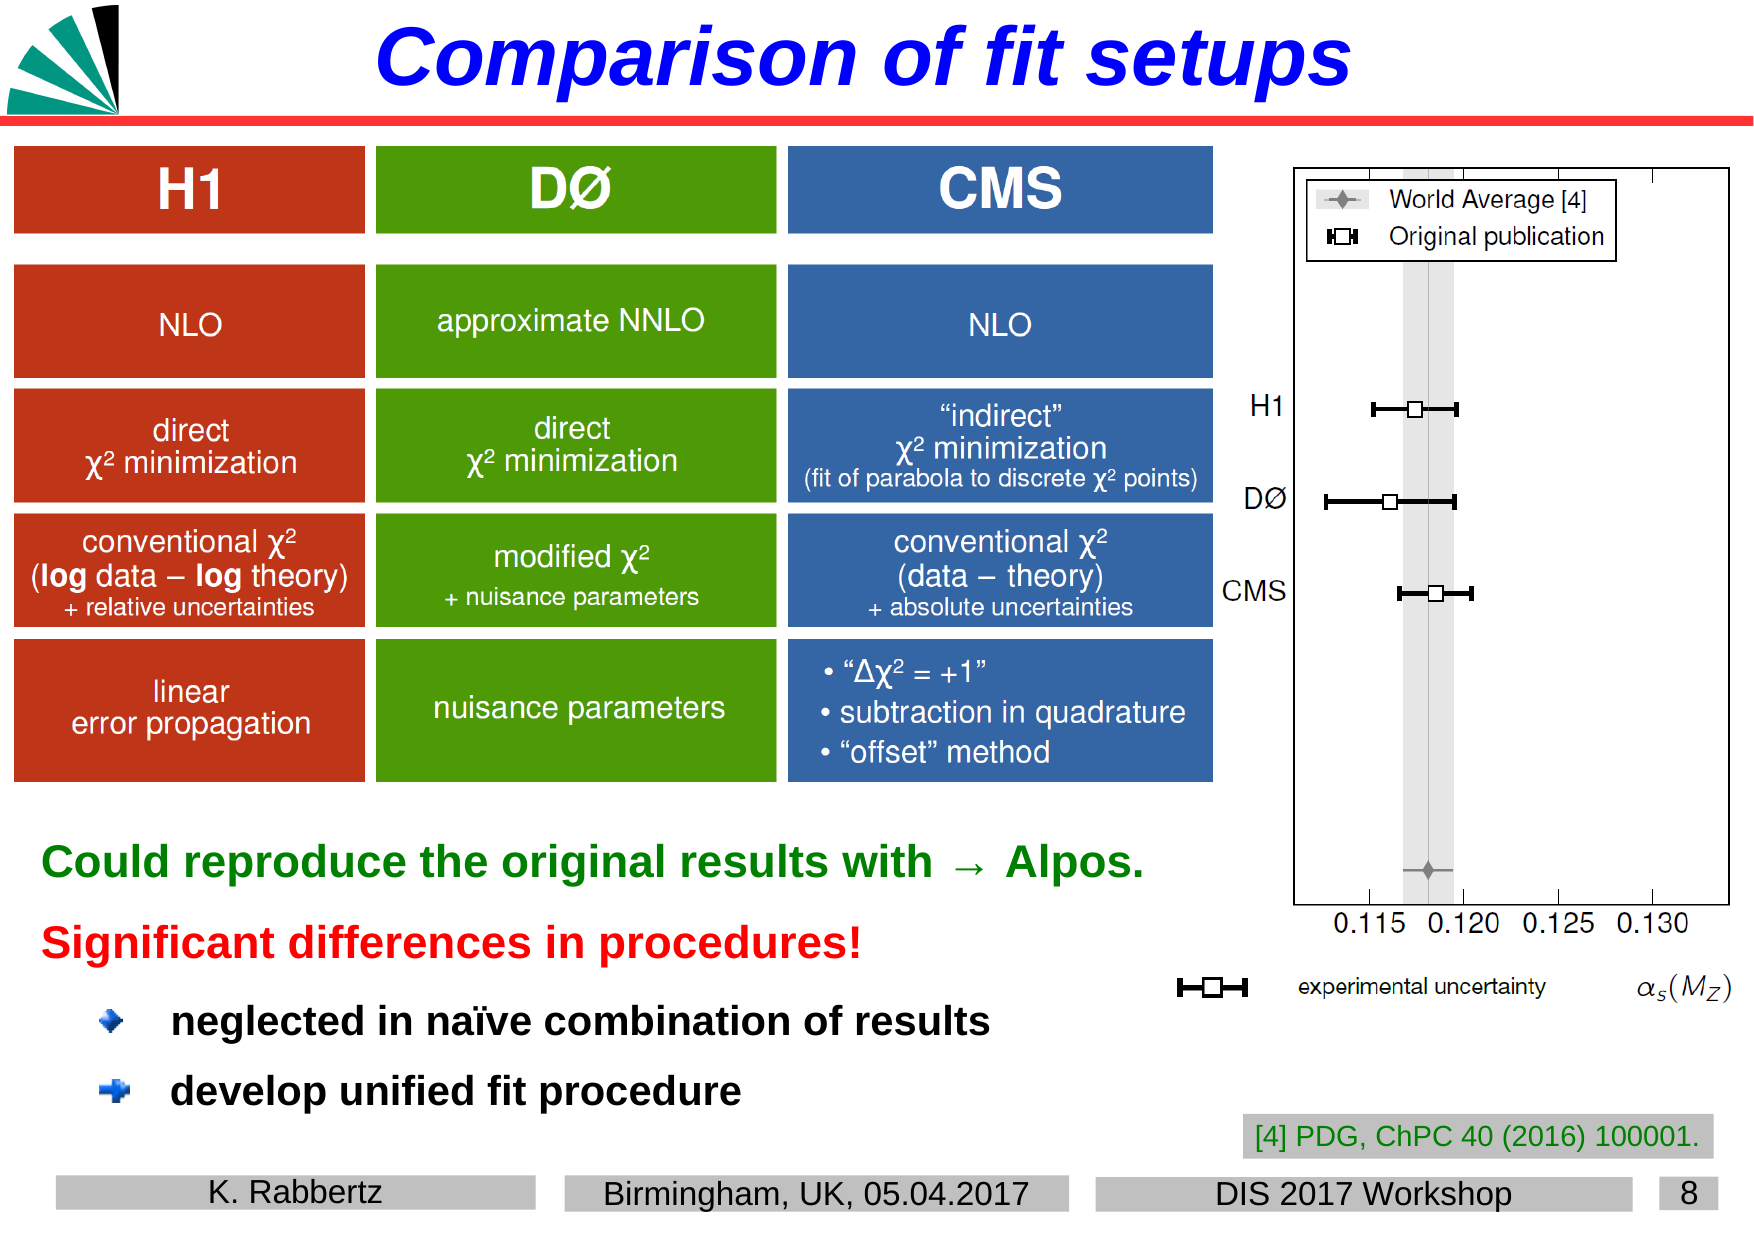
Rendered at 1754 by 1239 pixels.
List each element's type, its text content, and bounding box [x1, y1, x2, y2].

title Comparison of fit setups [123, 0, 1606, 114]
text_box [4] PDG, ChPC 40 (2016) 100001. [1243, 1113, 1714, 1159]
picture [7, 5, 119, 116]
list Could reproduce the original results with → Alpos. Significant differences in procedures! neglected in naïve combination of results develop unified fit procedure [40, 836, 1157, 1116]
picture [14, 146, 1738, 1008]
